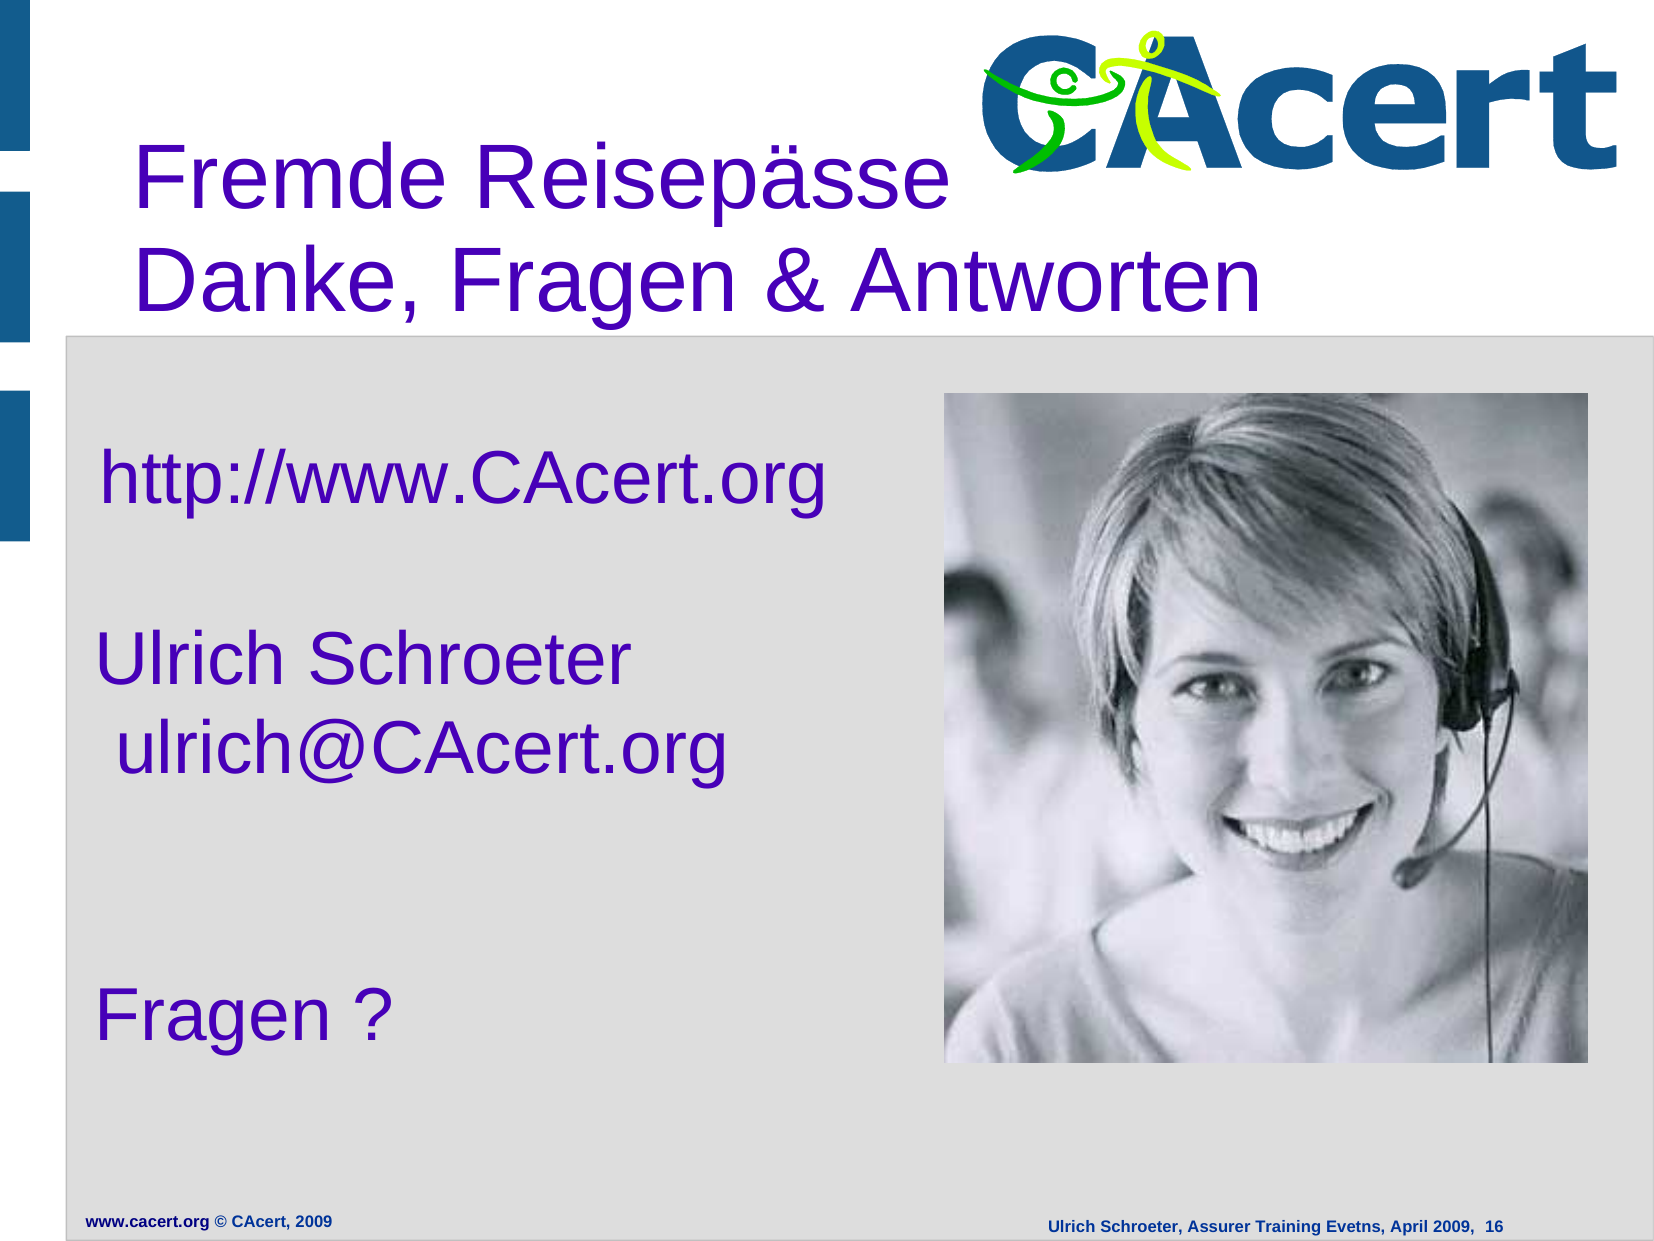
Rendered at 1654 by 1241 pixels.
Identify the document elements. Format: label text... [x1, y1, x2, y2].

picture [944, 393, 1588, 1063]
text_box Fremde Reisepässe Danke, Fragen & Antworten [118, 118, 1280, 339]
text_box http://www.CAcert.org Ulrich Schroeter ulrich@CAcert.org Fragen ? [59, 413, 867, 1166]
